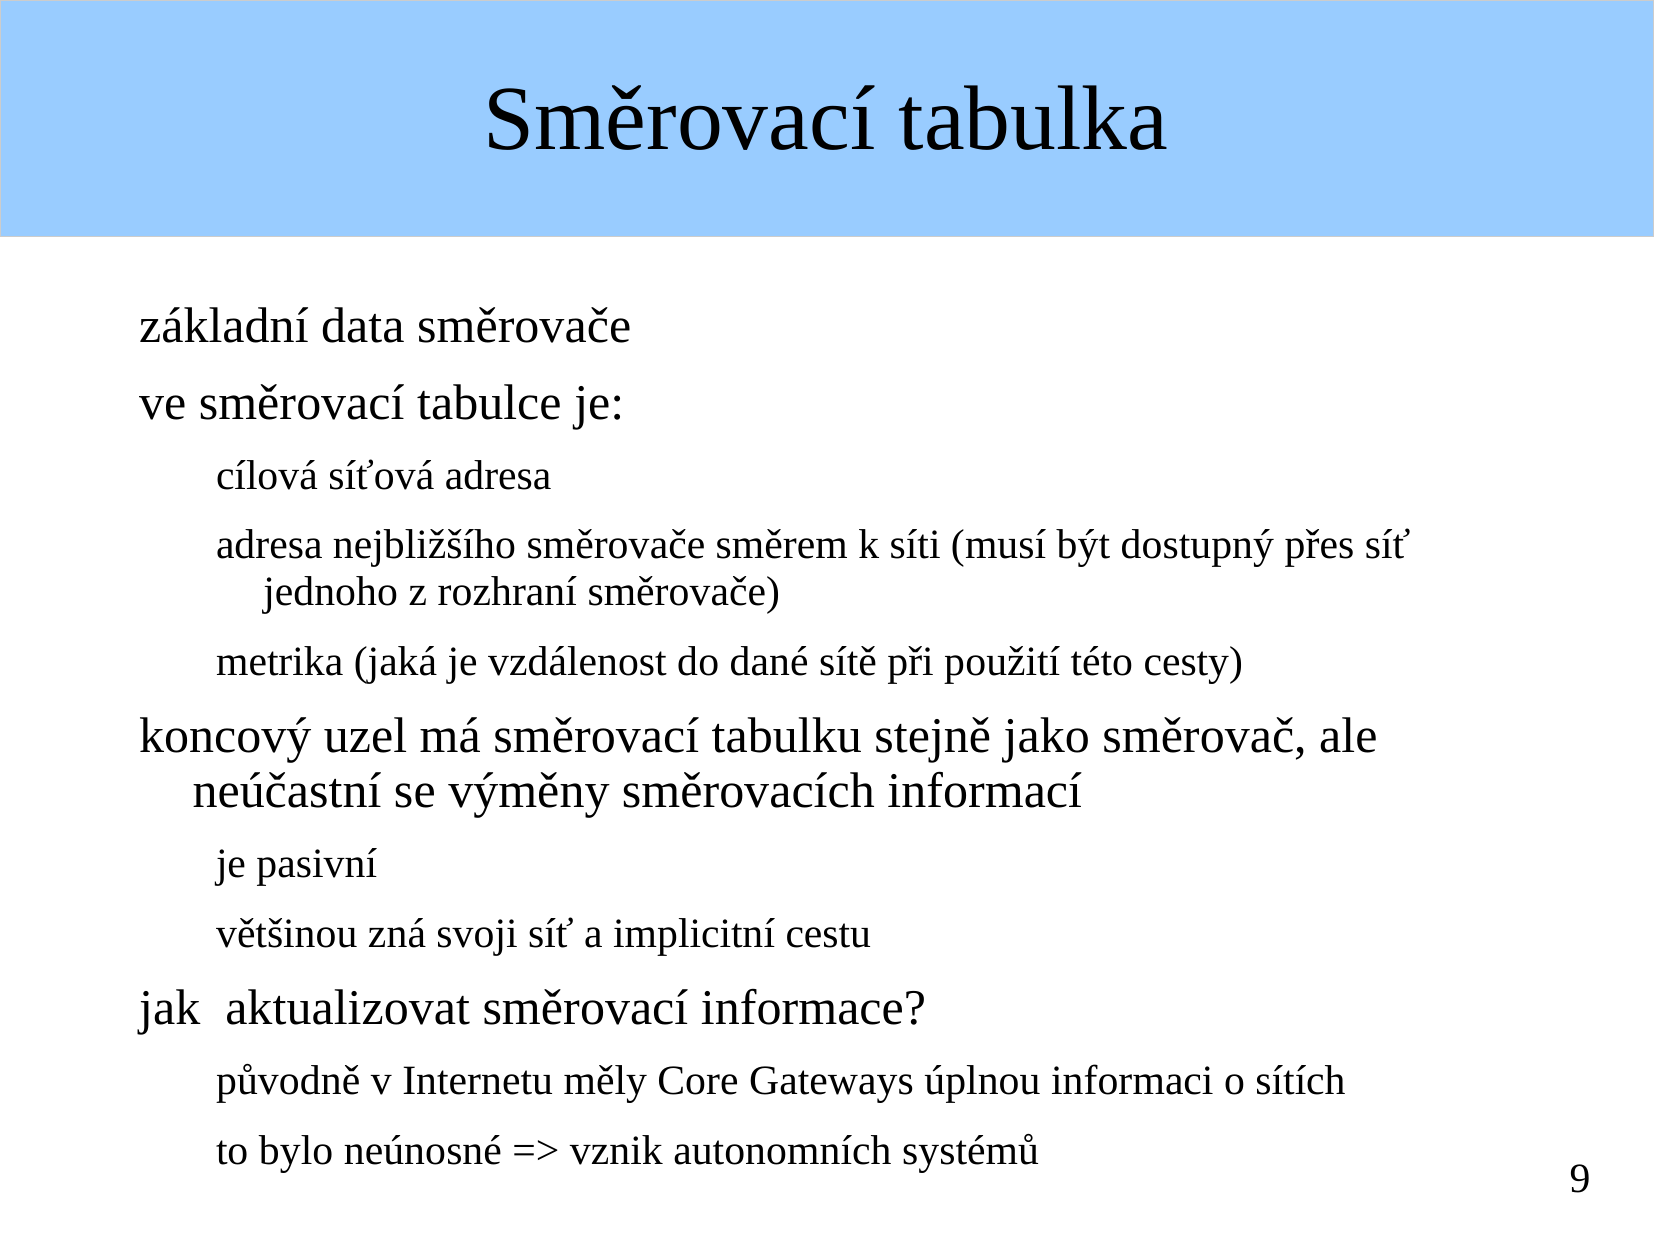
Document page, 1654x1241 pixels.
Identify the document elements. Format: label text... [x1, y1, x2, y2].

list základní data směrovače ve směrovací tabulce je: cílová síťová adresa adresa nejbližšího směrovače směrem k síti (musí být dostupný přes síť jednoho z rozhraní směrovače) metrika (jaká je vzdálenost do dané sítě při použití této cesty) koncový uzel má směrovací tabulku stejně jako směrovač, ale neúčastní se výměny směrovacích informací je pasivní většinou zná svoji síť a implicitní cestu jak aktualizovat směrovací informace? původně v Internetu měly Core Gateways úplnou informaci o sítích to bylo neúnosné => vznik autonomních systémů [121, 297, 1536, 1192]
title Směrovací tabulka [0, 0, 1654, 237]
